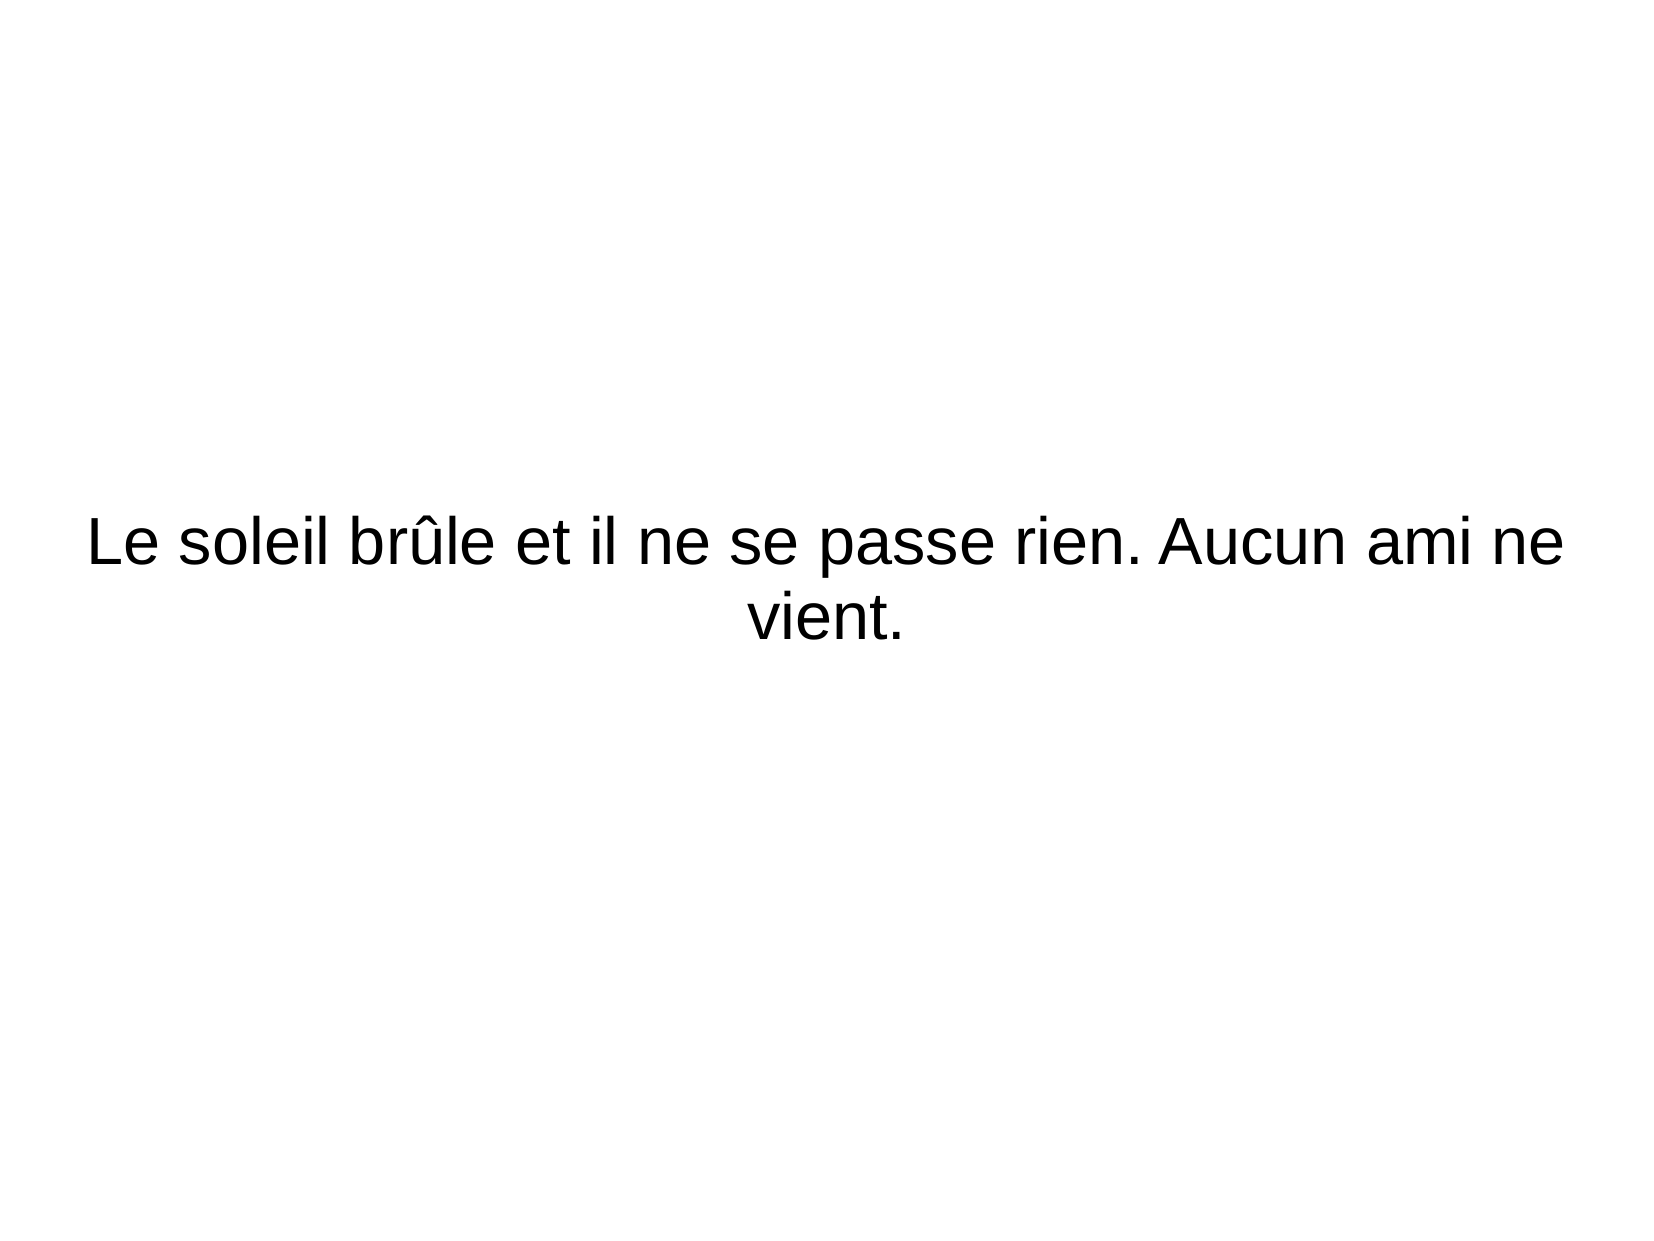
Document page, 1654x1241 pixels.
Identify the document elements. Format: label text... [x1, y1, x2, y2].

subtitle Le soleil brûle et il ne se passe rien. Aucun ami ne vient. [82, 56, 1571, 1102]
